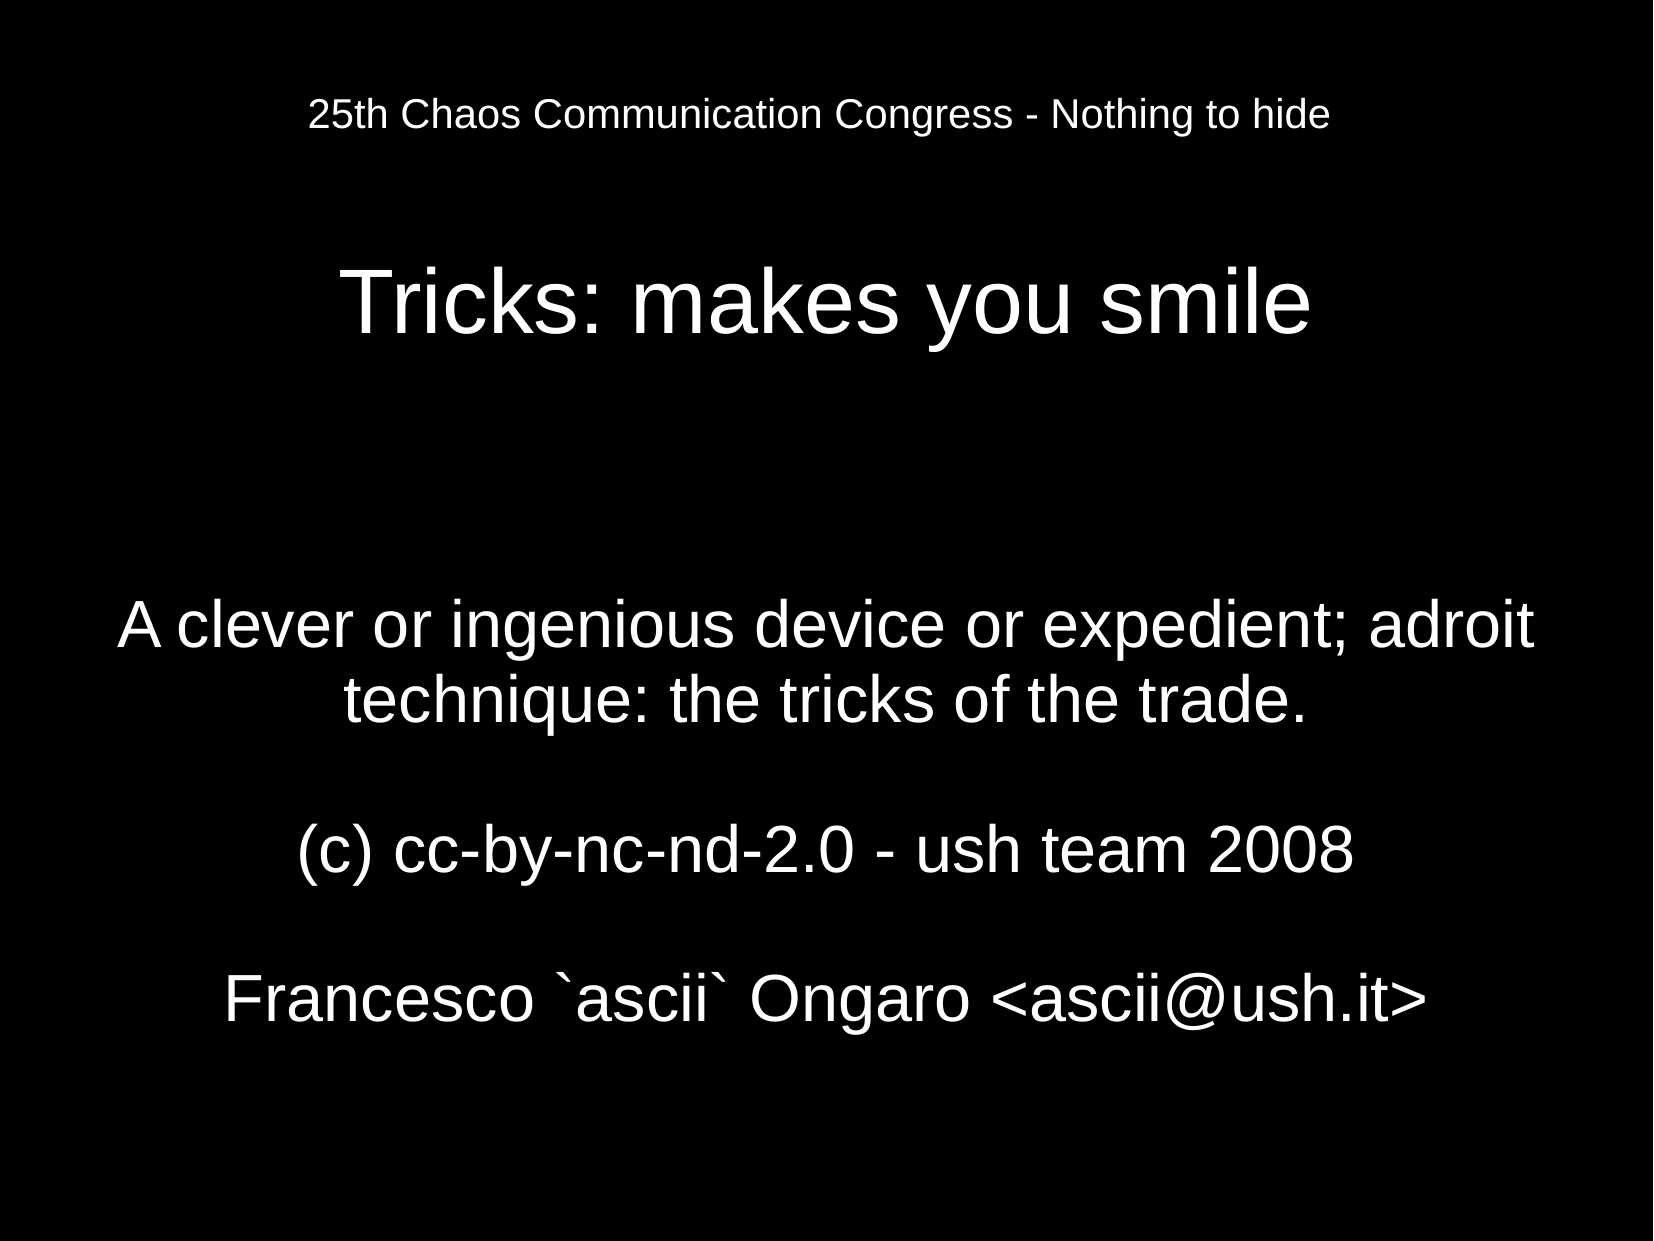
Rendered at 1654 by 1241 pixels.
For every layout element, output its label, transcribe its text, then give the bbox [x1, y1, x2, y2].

text_box A clever or ingenious device or expedient; adroit technique: the tricks of the trade. (c) cc-by-nc-nd-2.0 - ush team 2008 Francesco `ascii` Ongaro <ascii@ush.it> [82, 297, 1571, 1102]
title 25th Chaos Communication Congress - Nothing to hide Tricks: makes you smile [82, 0, 1571, 297]
